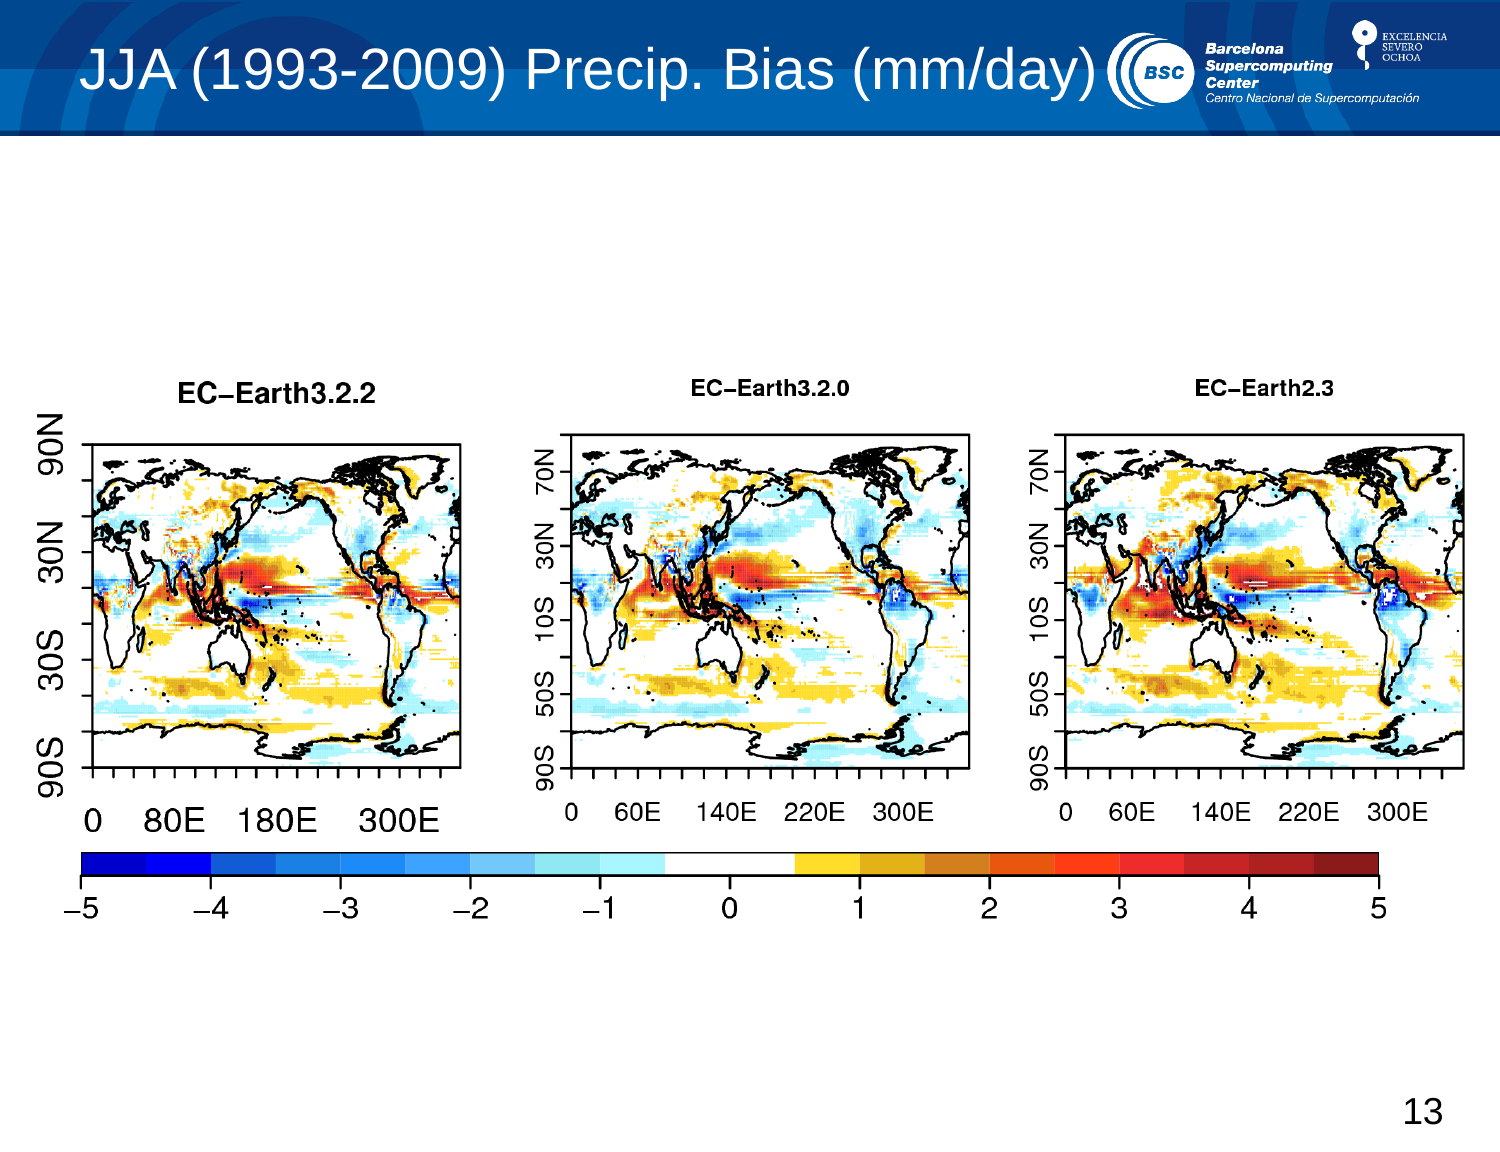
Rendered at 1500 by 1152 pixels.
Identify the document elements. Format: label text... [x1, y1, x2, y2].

picture [0, 0, 1500, 136]
picture [0, 352, 1500, 945]
title JJA (1993-2009) Precip. Bias (mm/day) [65, 23, 1134, 138]
